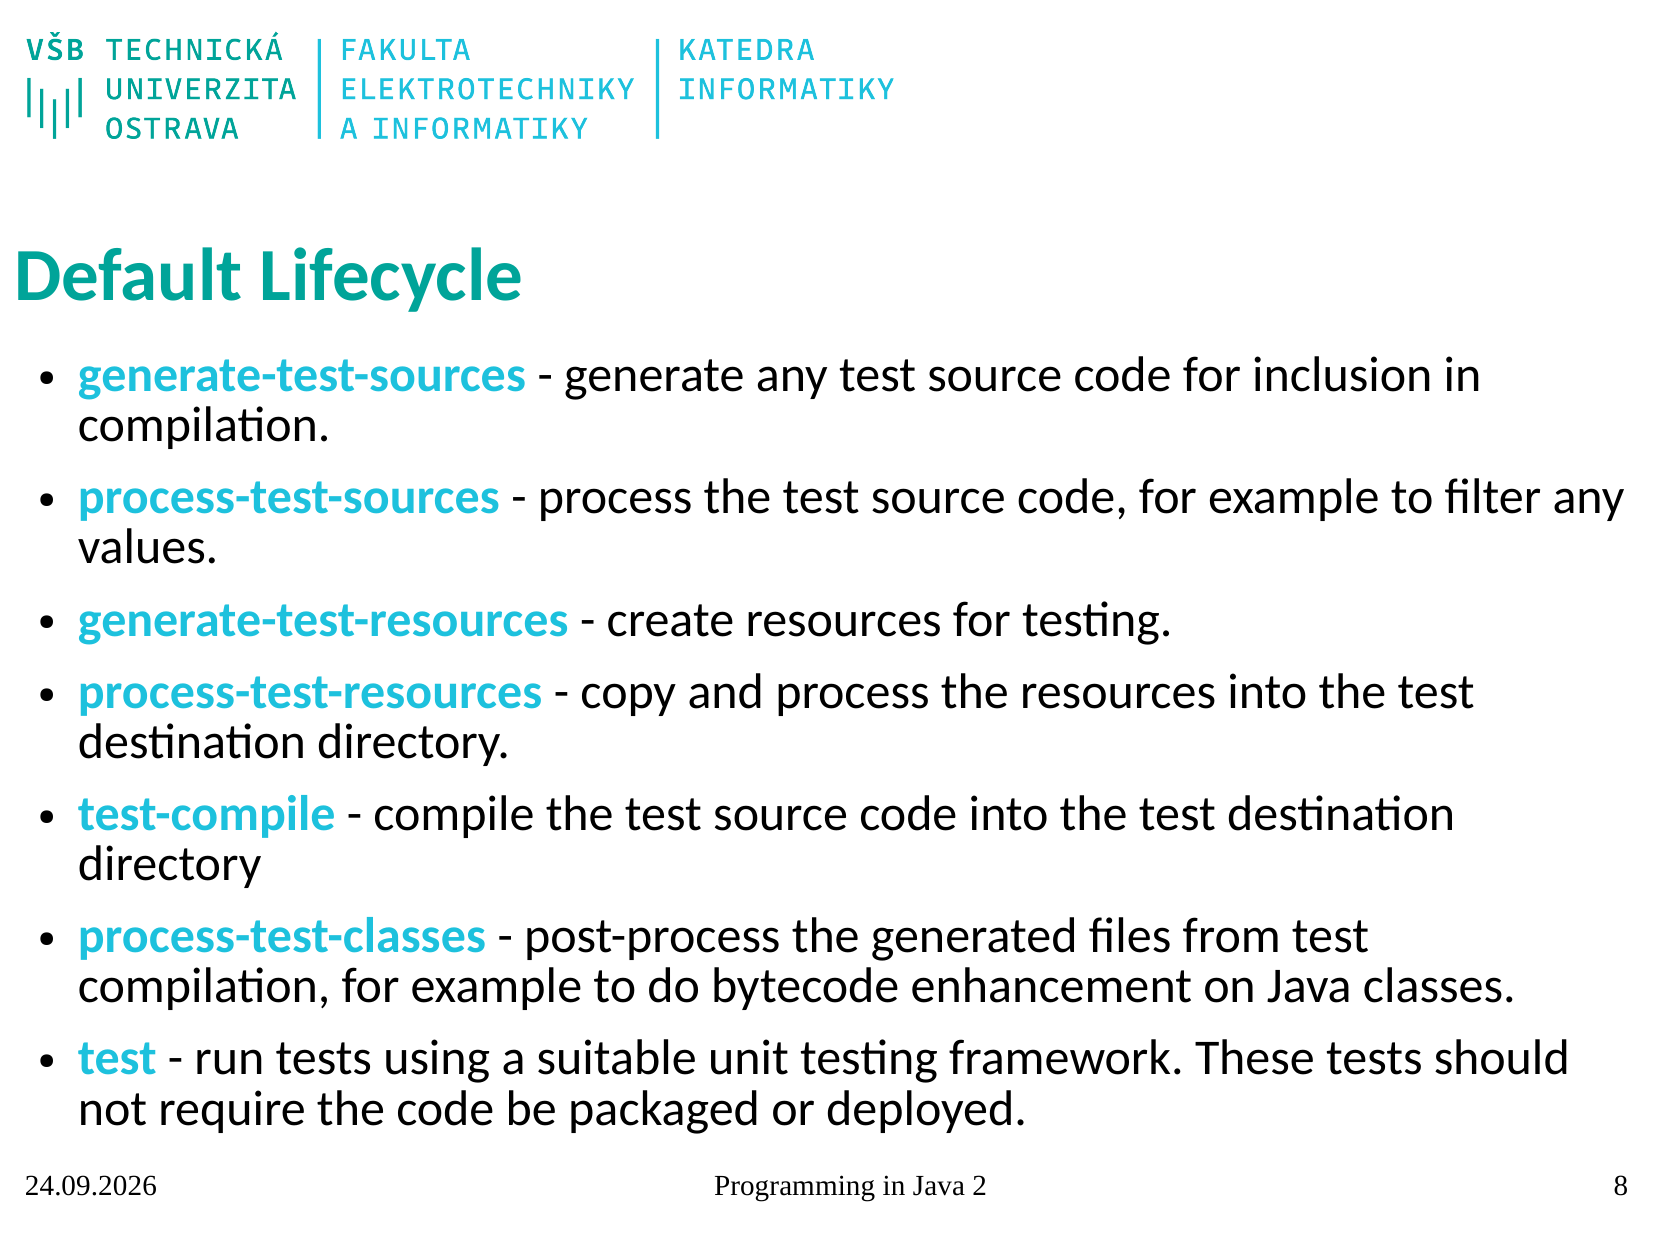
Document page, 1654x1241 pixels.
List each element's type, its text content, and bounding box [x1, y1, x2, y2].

picture [26, 31, 894, 139]
list generate-test-sources - generate any test source code for inclusion in compilation. process-test-sources - process the test source code, for example to filter any values. generate-test-resources - create resources for testing. process-test-resources - copy and process the resources into the test destination directory. test-compile - compile the test source code into the test destination directory process-test-classes - post-process the generated files from test compilation, for example to do bytecode enhancement on Java classes. test - run tests using a suitable unit testing framework. These tests should not require the code be packaged or deployed. [24, 354, 1629, 1146]
title Default Lifecycle [14, 165, 1619, 319]
